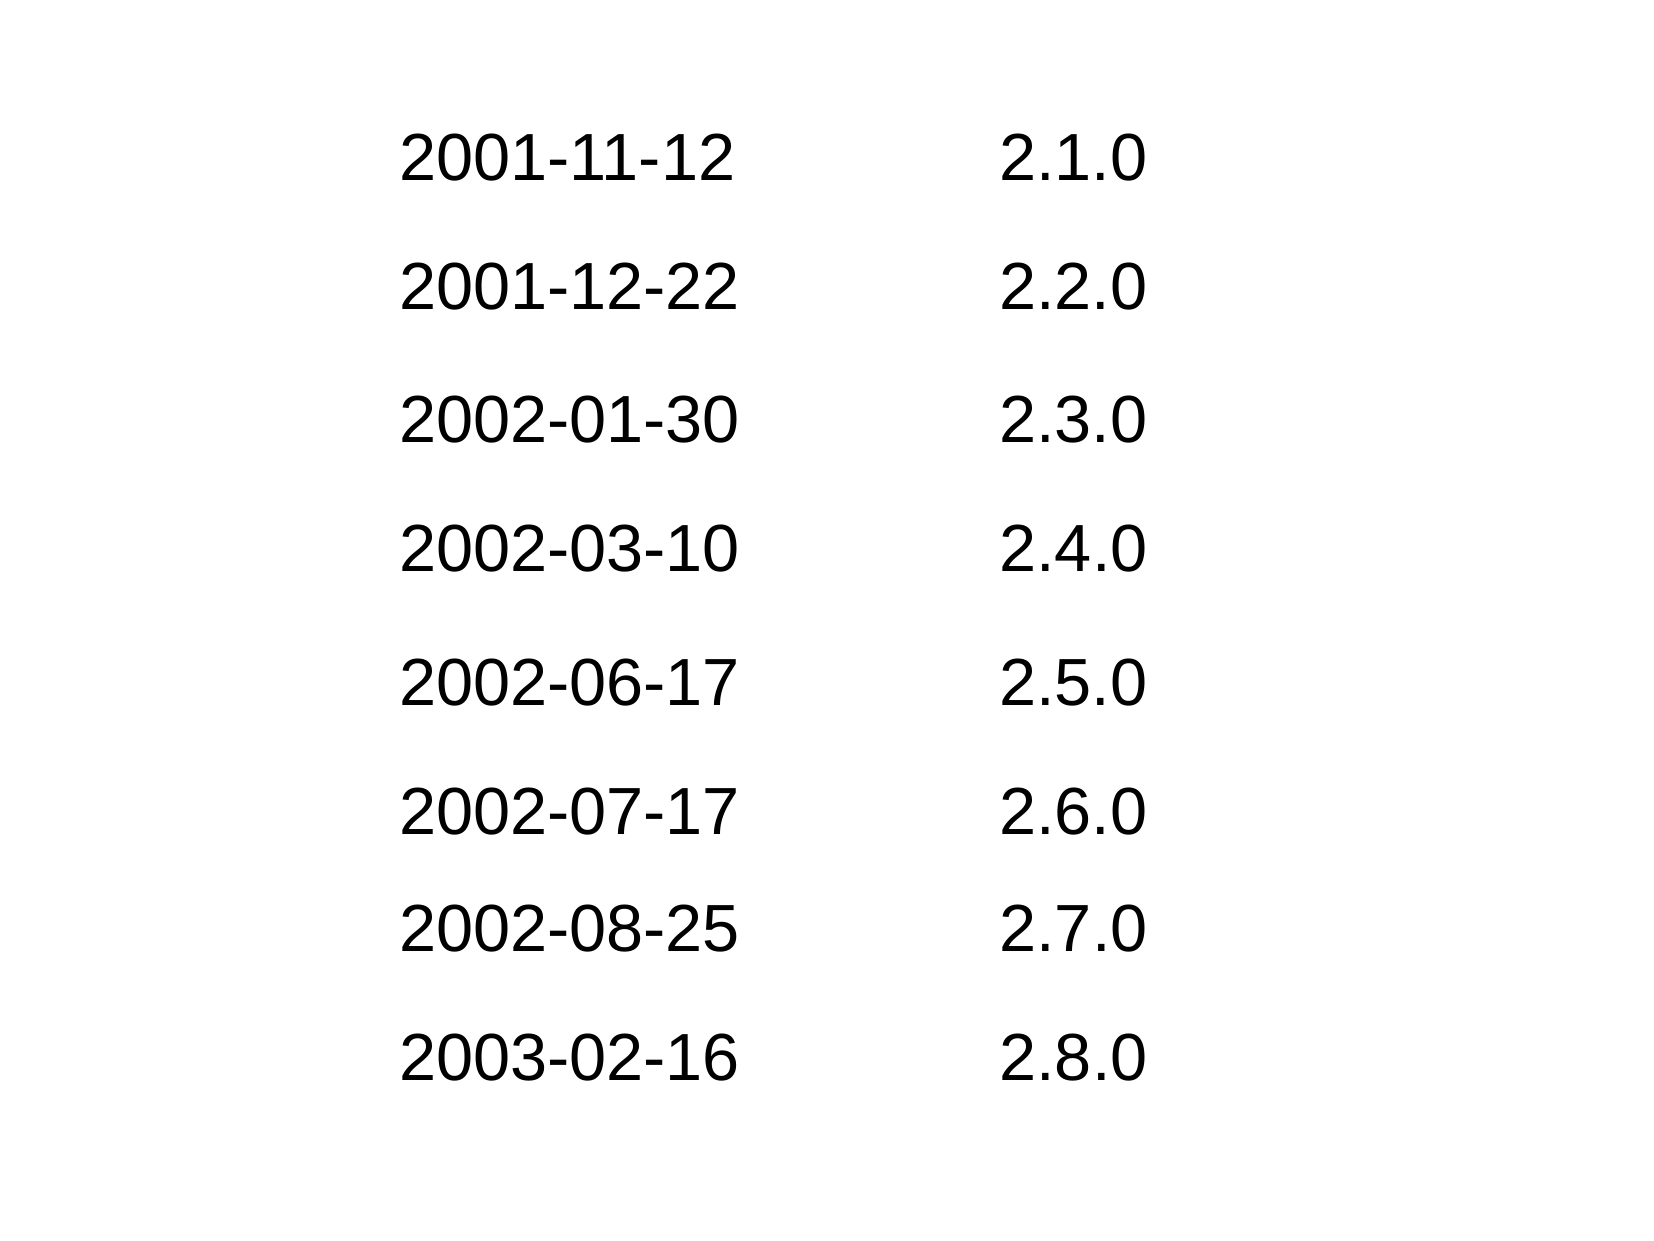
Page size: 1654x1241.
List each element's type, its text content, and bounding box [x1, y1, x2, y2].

text_box 2.8.0 [984, 1012, 1163, 1105]
text_box 2001-11-12 [384, 112, 751, 205]
text_box 2.4.0 [984, 504, 1163, 596]
text_box 2.3.0 [984, 375, 1163, 467]
text_box 2002-06-17 [384, 637, 755, 730]
text_box 2001-12-22 [384, 241, 755, 334]
text_box 2.6.0 [984, 766, 1163, 859]
text_box 2.5.0 [984, 637, 1163, 730]
text_box 2003-02-16 [384, 1012, 756, 1105]
text_box 2.7.0 [984, 883, 1163, 976]
text_box 2002-03-10 [384, 504, 756, 596]
text_box 2.1.0 [984, 112, 1163, 205]
text_box 2002-08-25 [384, 883, 756, 976]
text_box 2.2.0 [984, 241, 1163, 334]
text_box 2002-01-30 [384, 375, 755, 467]
text_box 2002-07-17 [384, 766, 755, 859]
